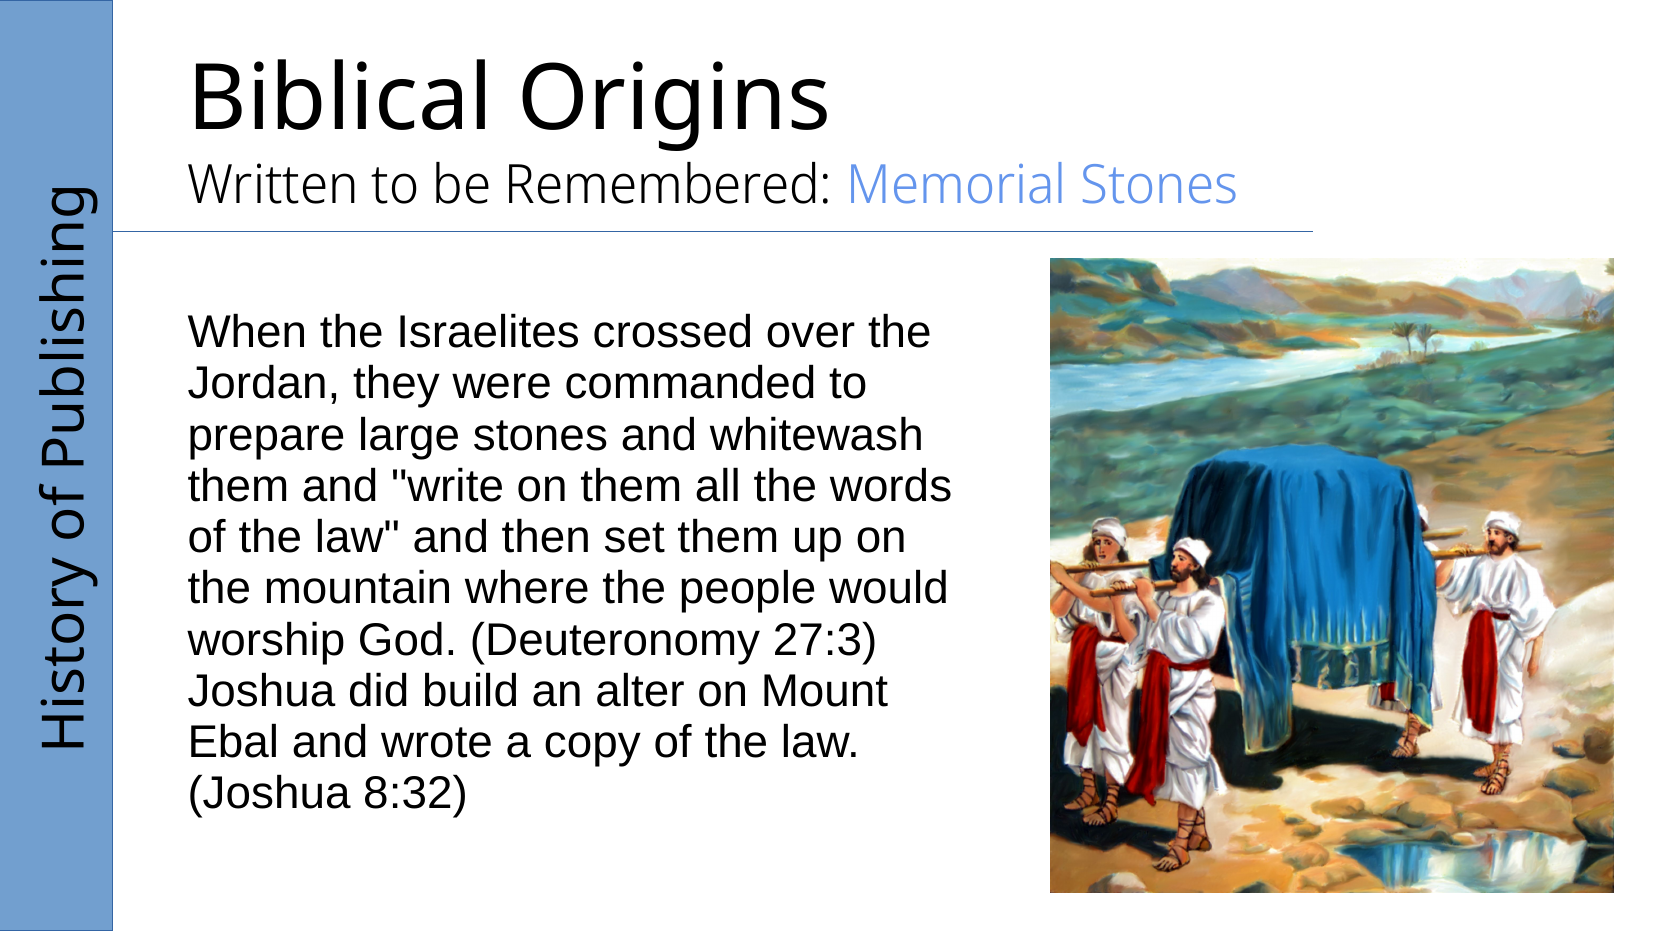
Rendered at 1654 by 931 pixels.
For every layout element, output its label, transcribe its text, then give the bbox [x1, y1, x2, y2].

title Written to be Remembered: Memorial Stones [187, 125, 1571, 239]
picture [1050, 258, 1614, 893]
text_box History of Publishing [13, 37, 105, 901]
title Biblical Origins [187, 33, 1571, 125]
subtitle When the Israelites crossed over the Jordan, they were commanded to prepare large stones and whitewash them and "write on them all the words of the law" and then set them up on the mountain where the people would worship God. (Deuteronomy 27:3) Joshua did build an alter on Mount Ebal and wrote a copy of the law. (Joshua 8:32) [187, 306, 976, 819]
text_box [0, 0, 113, 931]
